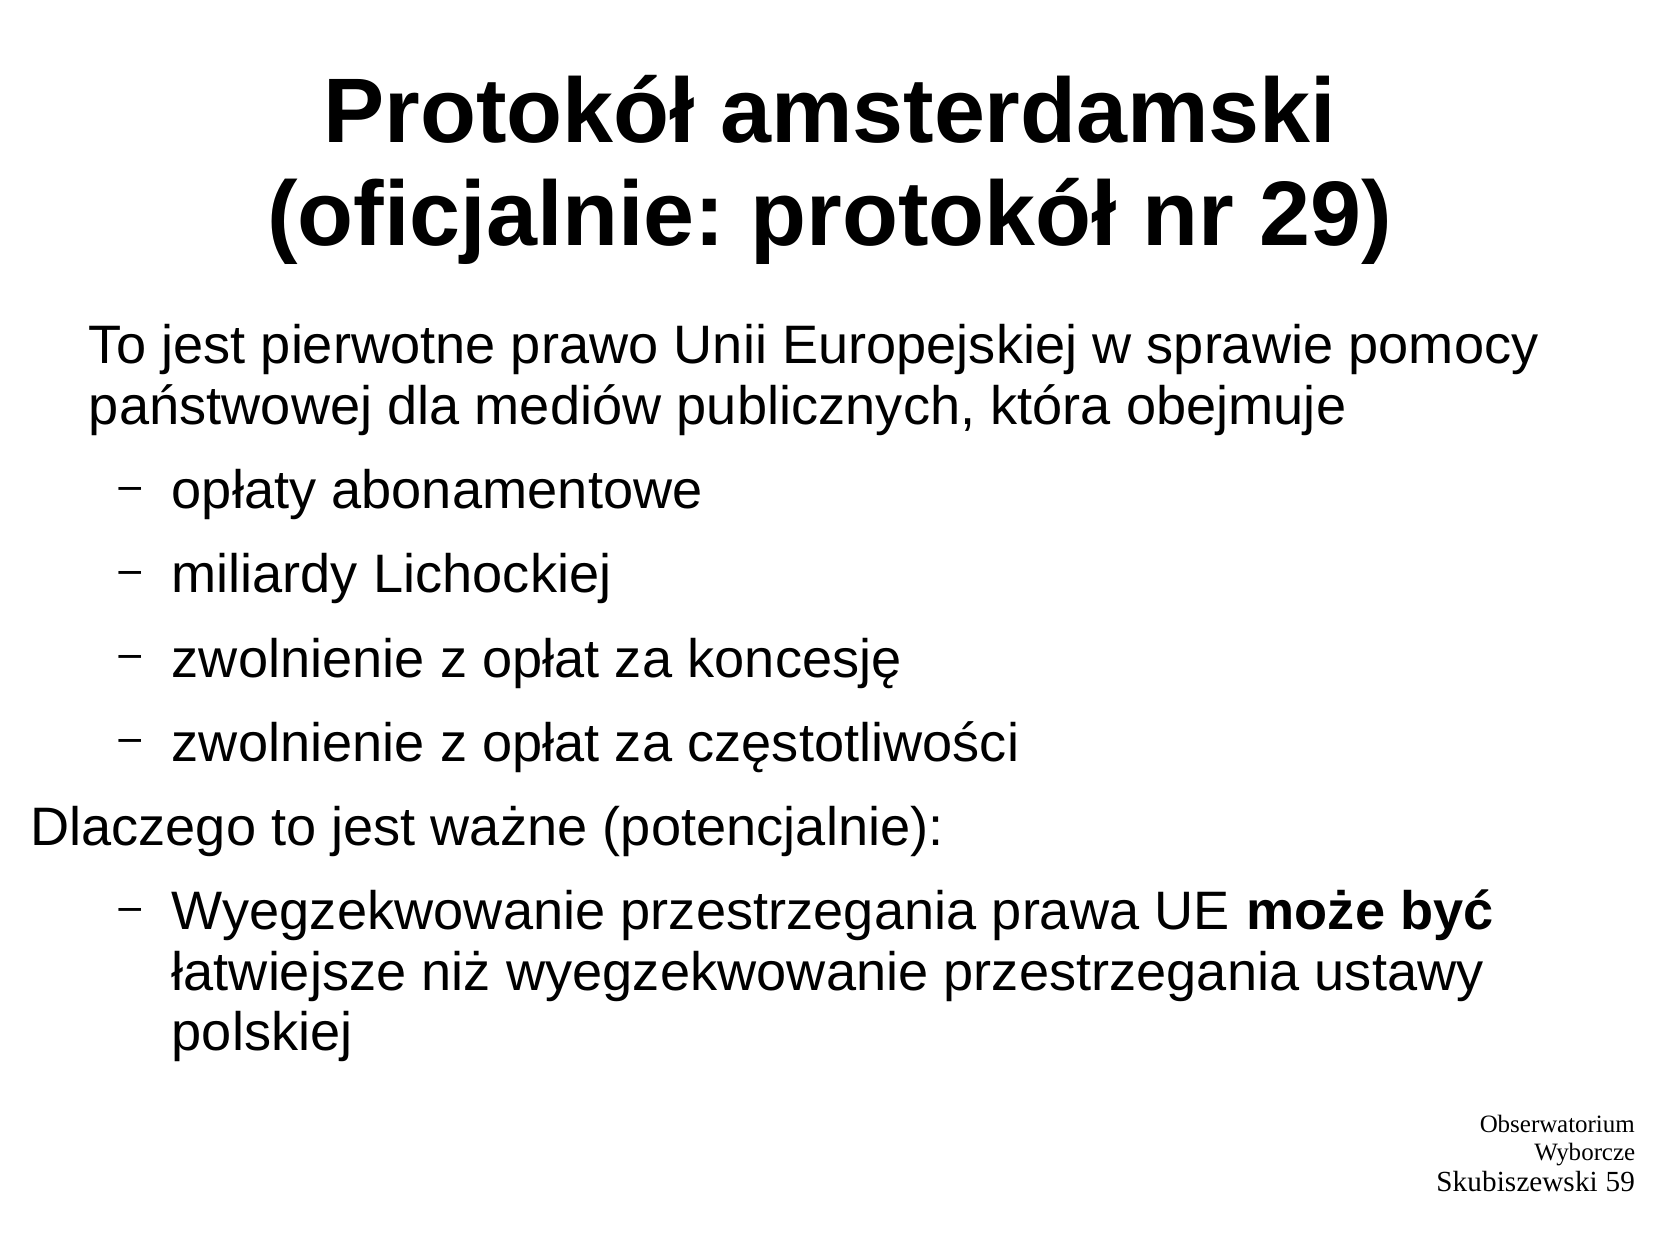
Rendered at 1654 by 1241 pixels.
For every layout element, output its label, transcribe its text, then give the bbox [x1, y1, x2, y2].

list To jest pierwotne prawo Unii Europejskiej w sprawie pomocy państwowej dla mediów publicznych, która obejmuje opłaty abonamentowe miliardy Lichockiej zwolnienie z opłat za koncesję zwolnienie z opłat za częstotliwości Dlaczego to jest ważne (potencjalnie): Wyegzekwowanie przestrzegania prawa UE może być łatwiejsze niż wyegzekwowanie przestrzegania ustawy polskiej [30, 315, 1583, 1156]
title Protokół amsterdamski (oficjalnie: protokół nr 29) [86, 60, 1575, 266]
